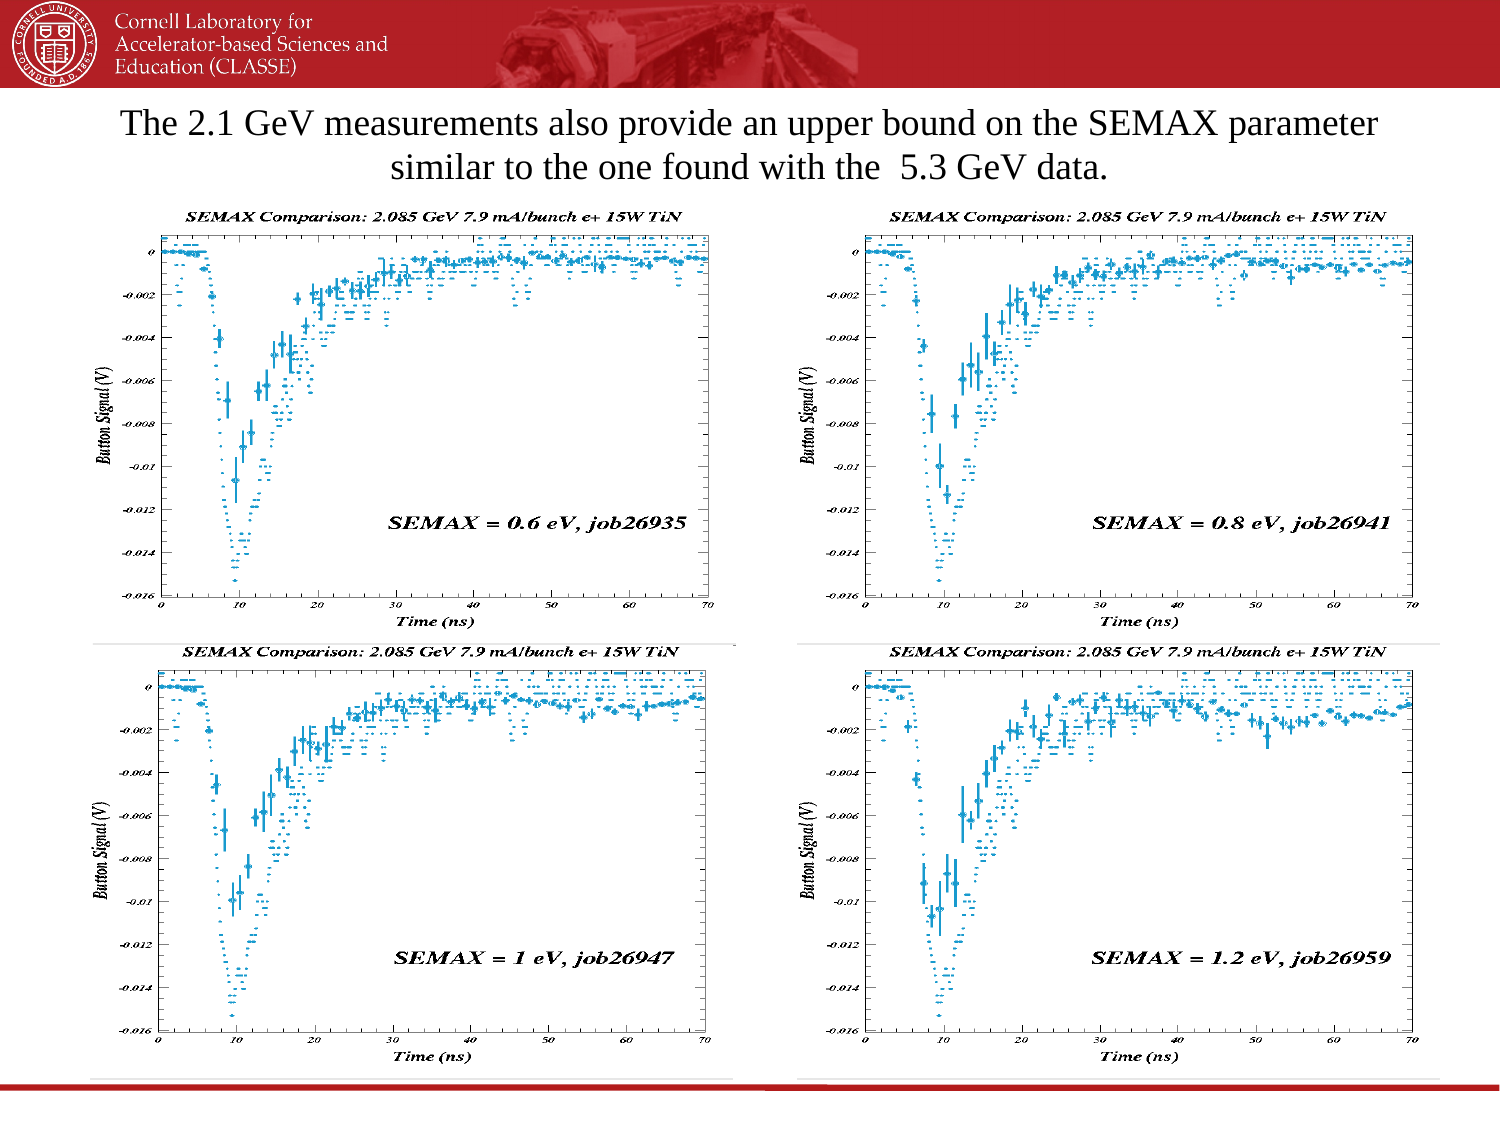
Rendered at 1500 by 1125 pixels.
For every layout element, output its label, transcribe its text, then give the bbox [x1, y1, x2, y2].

picture [90, 220, 736, 1081]
picture [0, 0, 1065, 67]
picture [797, 220, 1441, 1081]
text_box The 2.1 GeV measurements also provide an upper bound on the SEMAX parameter similar to the one found with the 5.3 GeV data. [0, 67, 1500, 220]
